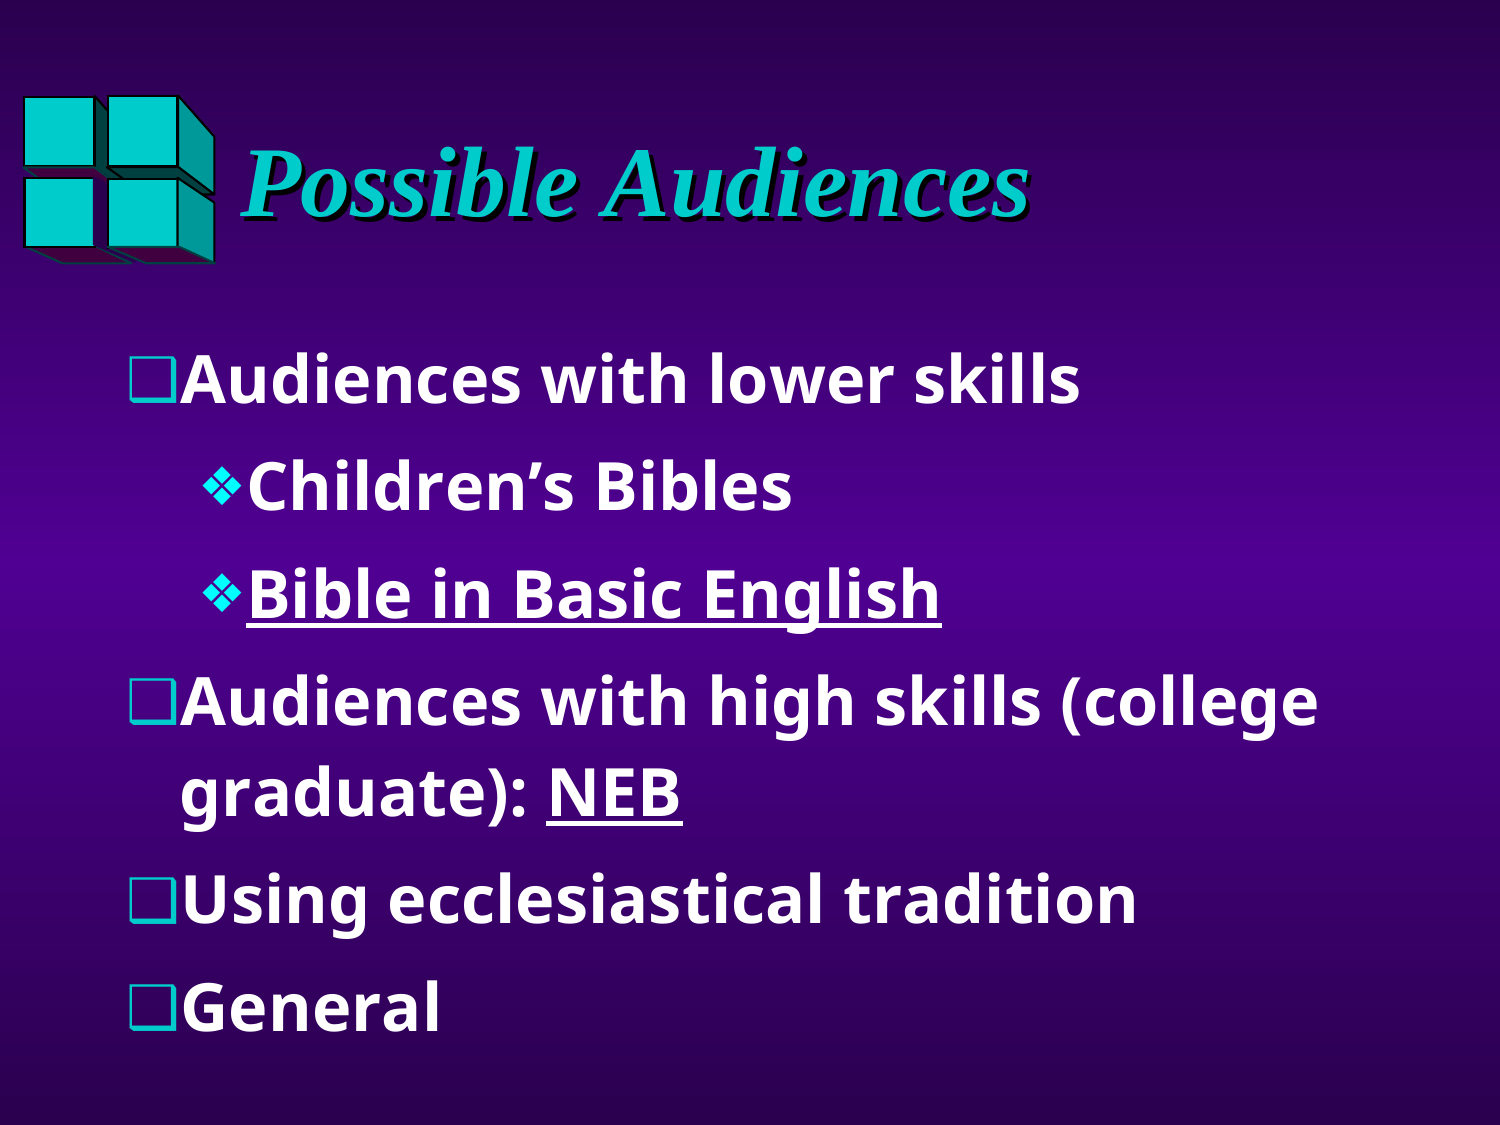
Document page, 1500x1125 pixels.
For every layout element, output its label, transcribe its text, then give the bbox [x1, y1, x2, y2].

list Audiences with lower skills Children’s Bibles Bible in Basic English Audiences with high skills (college graduate): NEB Using ecclesiastical tradition General [112, 324, 1388, 1001]
title Possible Audiences [224, 78, 1388, 288]
